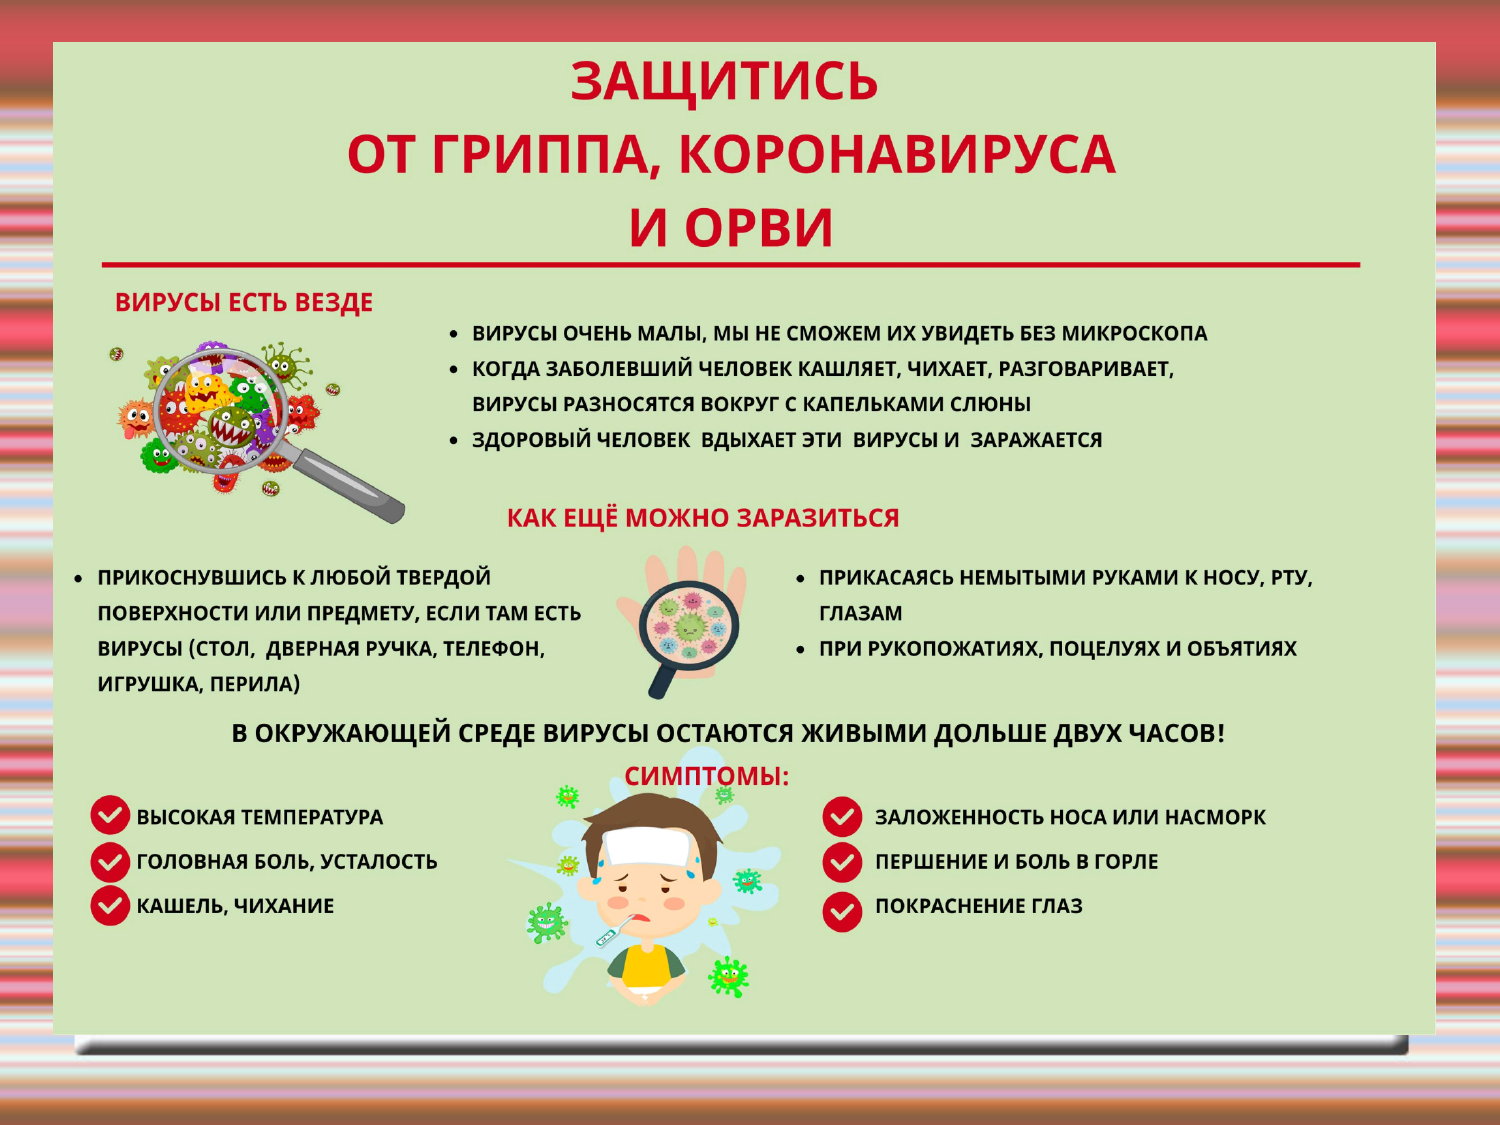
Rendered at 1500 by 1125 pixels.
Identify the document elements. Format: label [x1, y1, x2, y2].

picture [53, 42, 1436, 1035]
